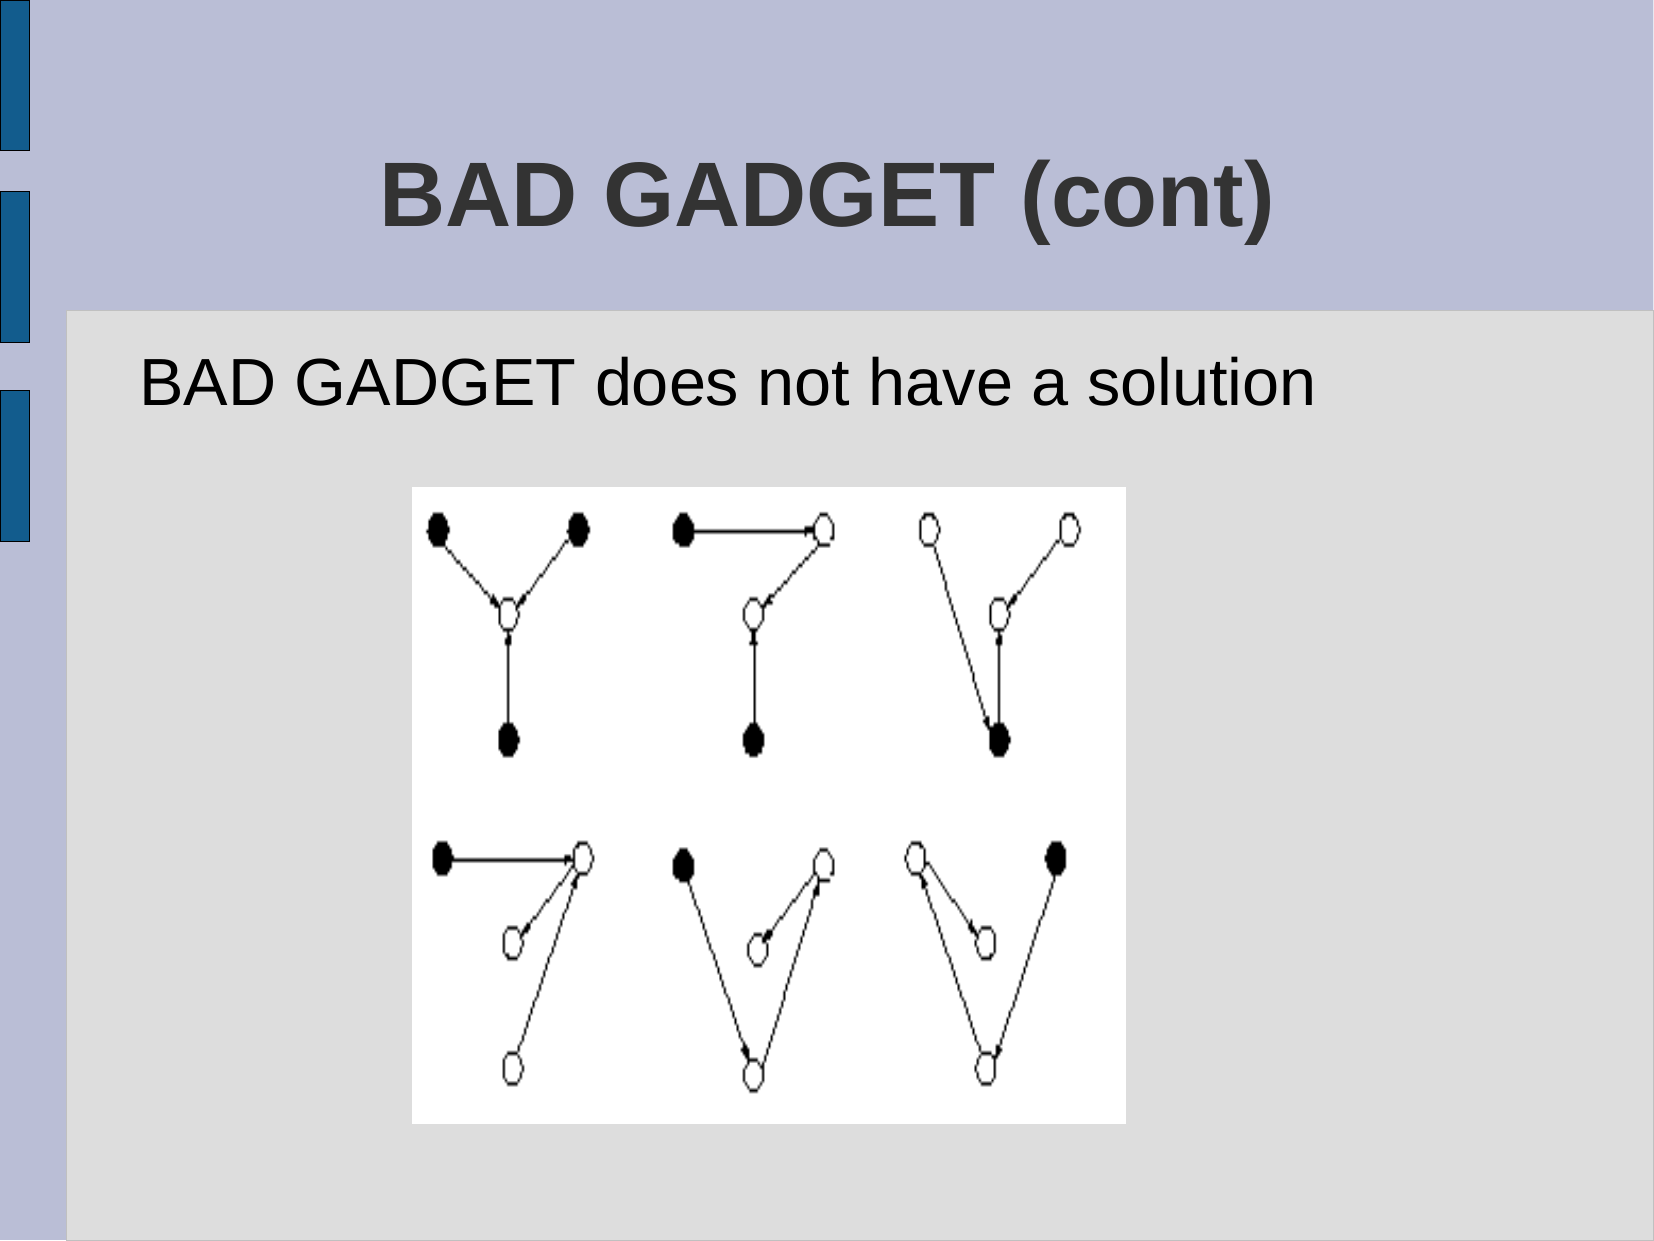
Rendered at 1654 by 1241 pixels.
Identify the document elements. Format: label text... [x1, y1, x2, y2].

list BAD GADGET does not have a solution [121, 344, 1576, 451]
picture [412, 487, 1126, 1124]
title BAD GADGET (cont) [121, 91, 1534, 299]
